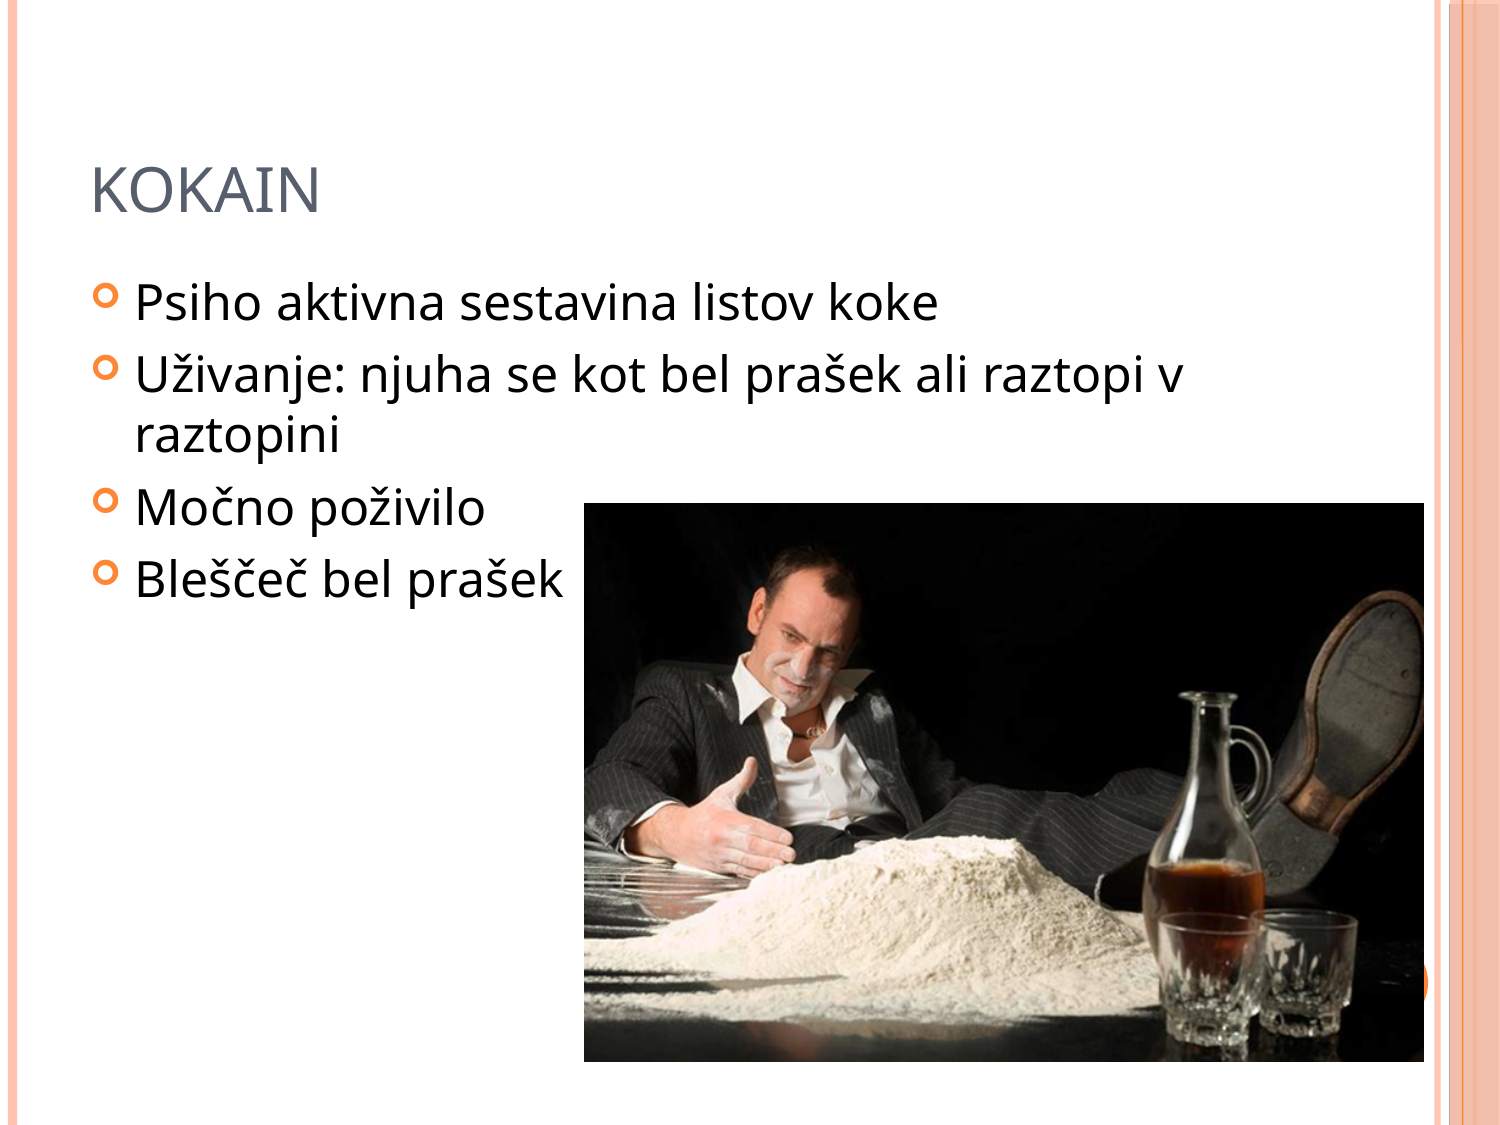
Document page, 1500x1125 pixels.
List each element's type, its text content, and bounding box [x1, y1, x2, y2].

list Psiho aktivna sestavina listov koke Uživanje: njuha se kot bel prašek ali raztopi v raztopini Močno poživilo Bleščeč bel prašek [75, 262, 1300, 1062]
picture [584, 503, 1424, 1062]
title KOKAIN [75, 45, 1300, 233]
